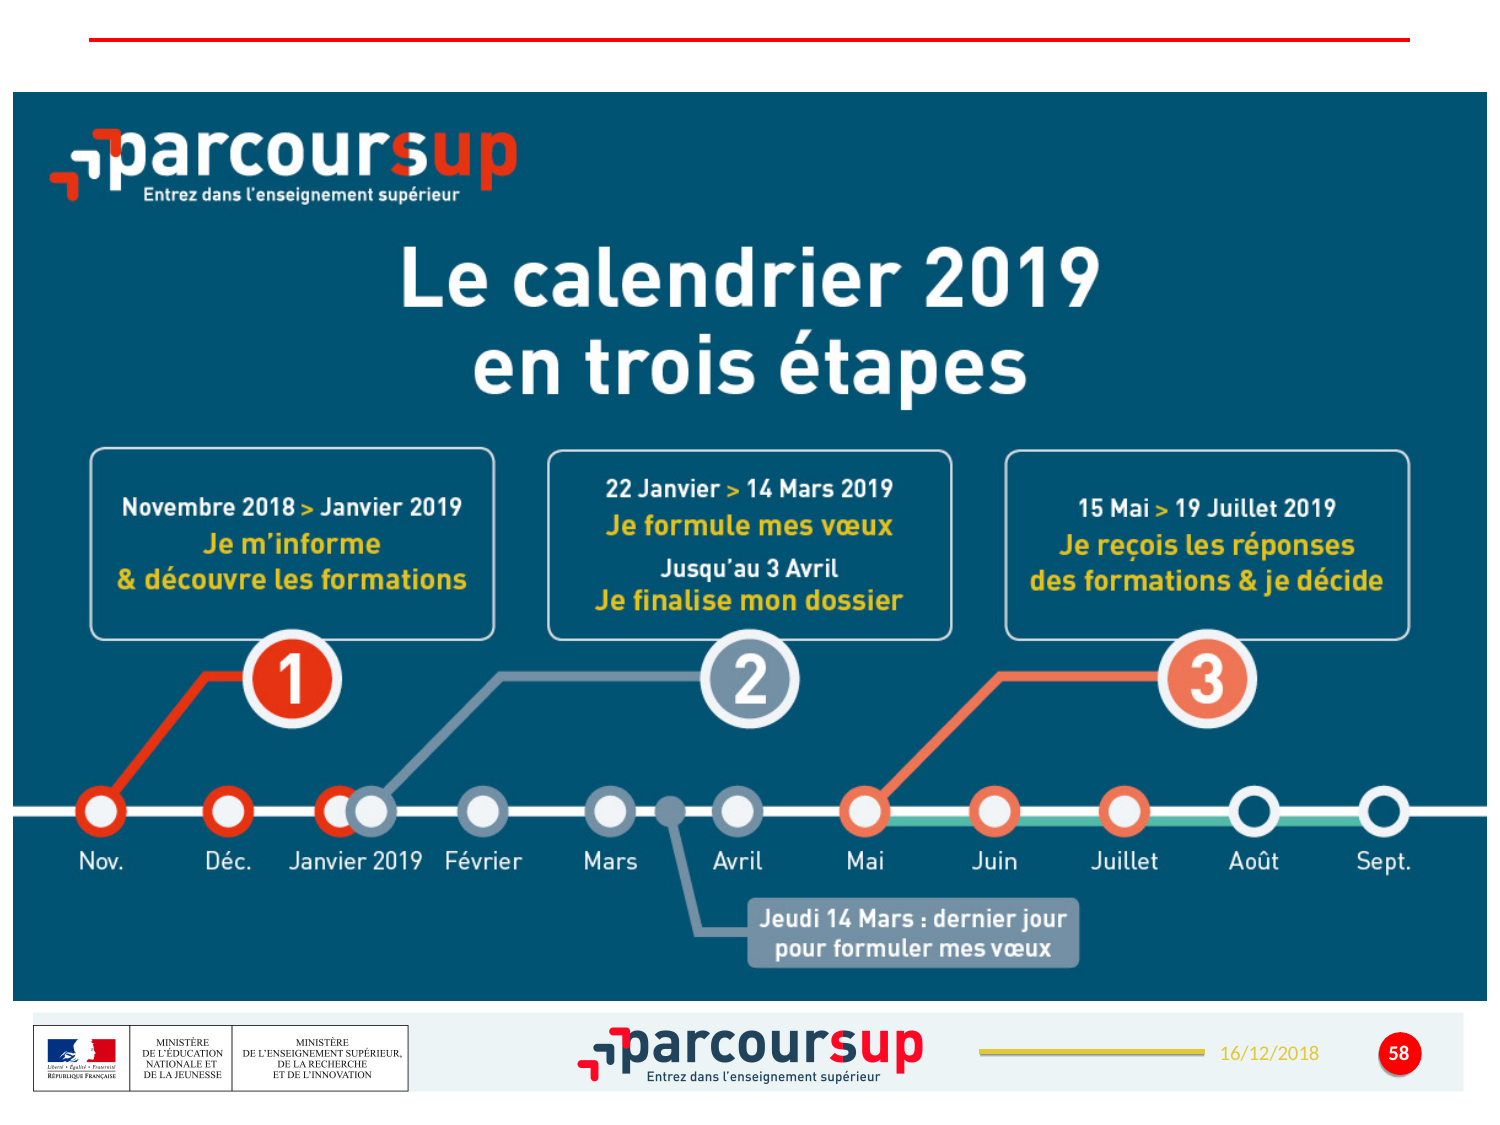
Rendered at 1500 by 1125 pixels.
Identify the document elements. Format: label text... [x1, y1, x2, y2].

slide_number <numéro> [1368, 1031, 1430, 1074]
picture [0, 0, 1499, 1124]
